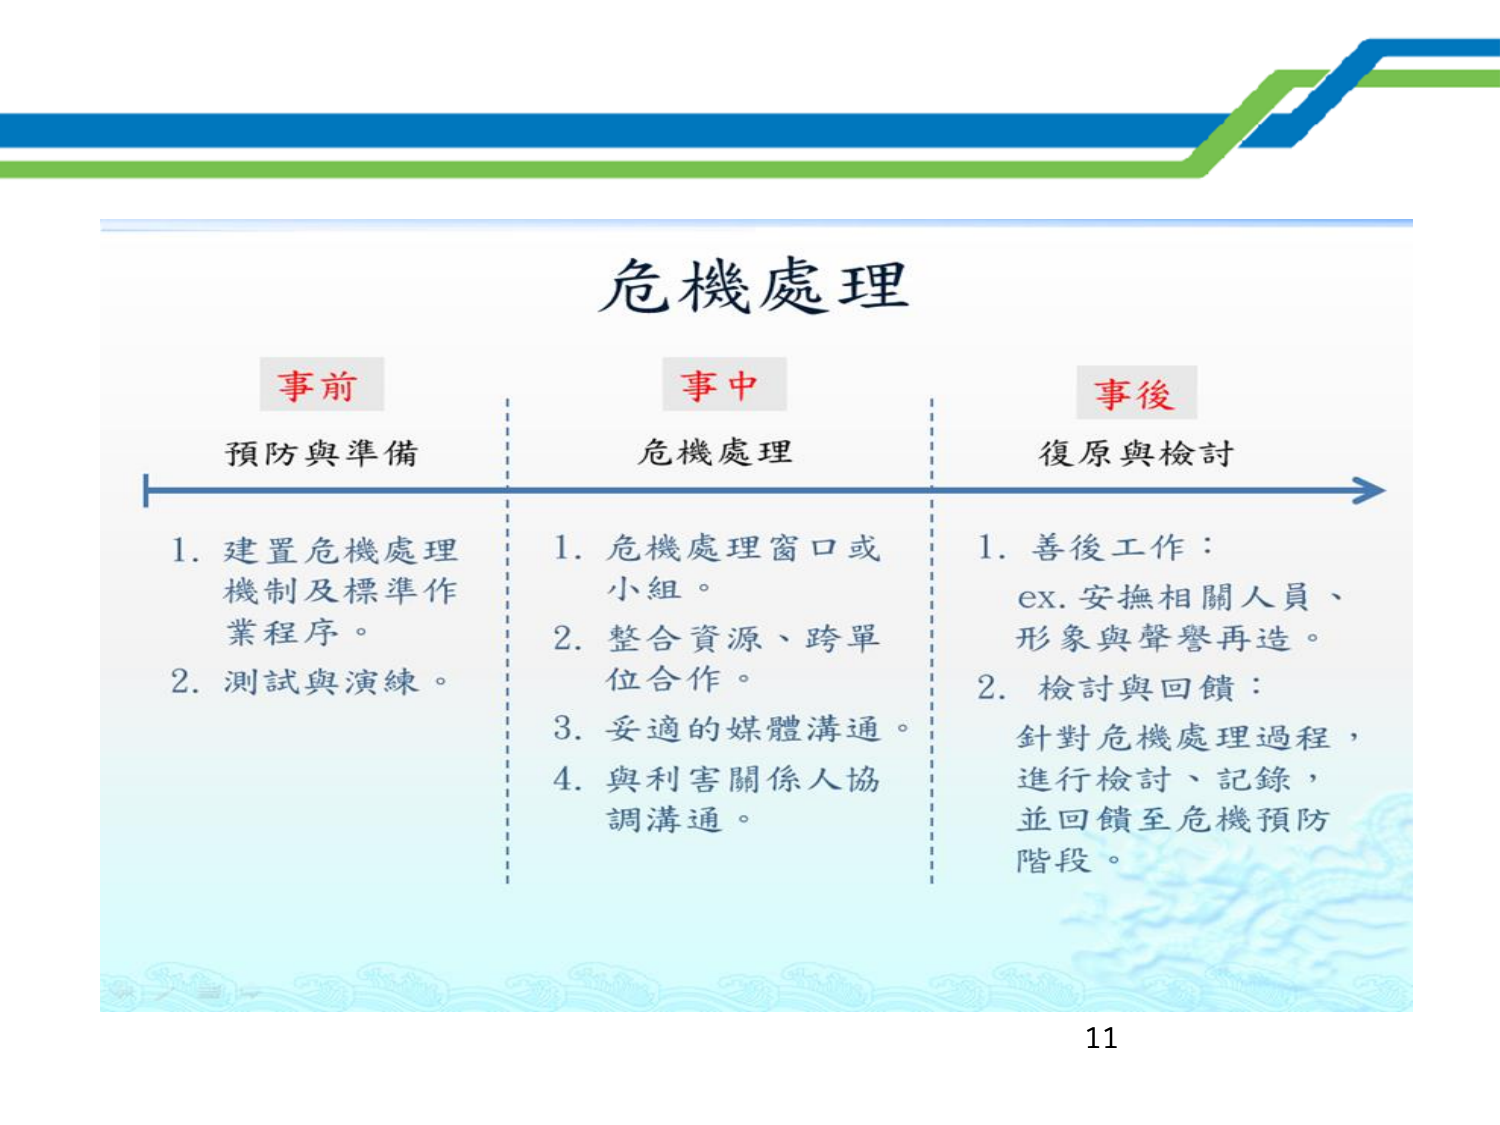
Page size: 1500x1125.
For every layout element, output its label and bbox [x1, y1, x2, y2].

text_box [1069, 1011, 1382, 1087]
picture [100, 220, 1413, 1012]
